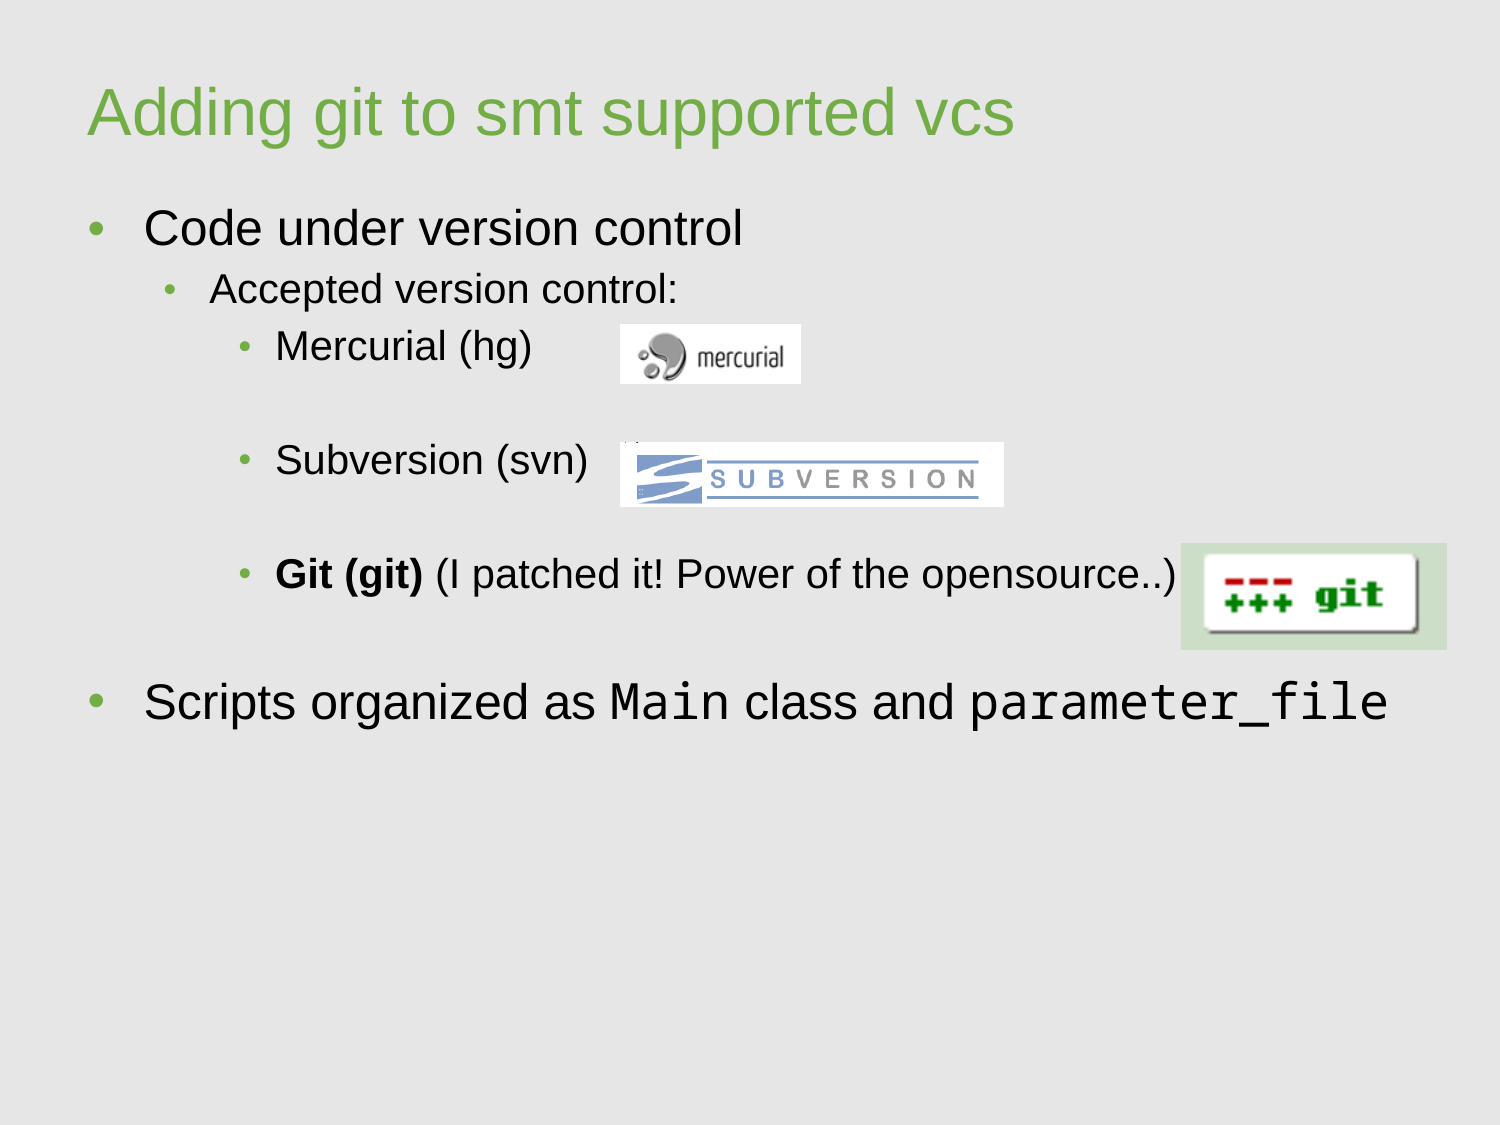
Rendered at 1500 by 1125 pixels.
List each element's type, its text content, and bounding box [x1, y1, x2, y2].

list Code under version control Accepted version control: Mercurial (hg) Subversion (svn) Git (git) (I patched it! Power of the opensource..) Scripts organized as Main class and parameter_file [87, 200, 1477, 739]
picture [1181, 543, 1447, 650]
picture [620, 442, 1004, 507]
title Adding git to smt supported vcs [87, 50, 1426, 176]
picture [620, 324, 801, 384]
